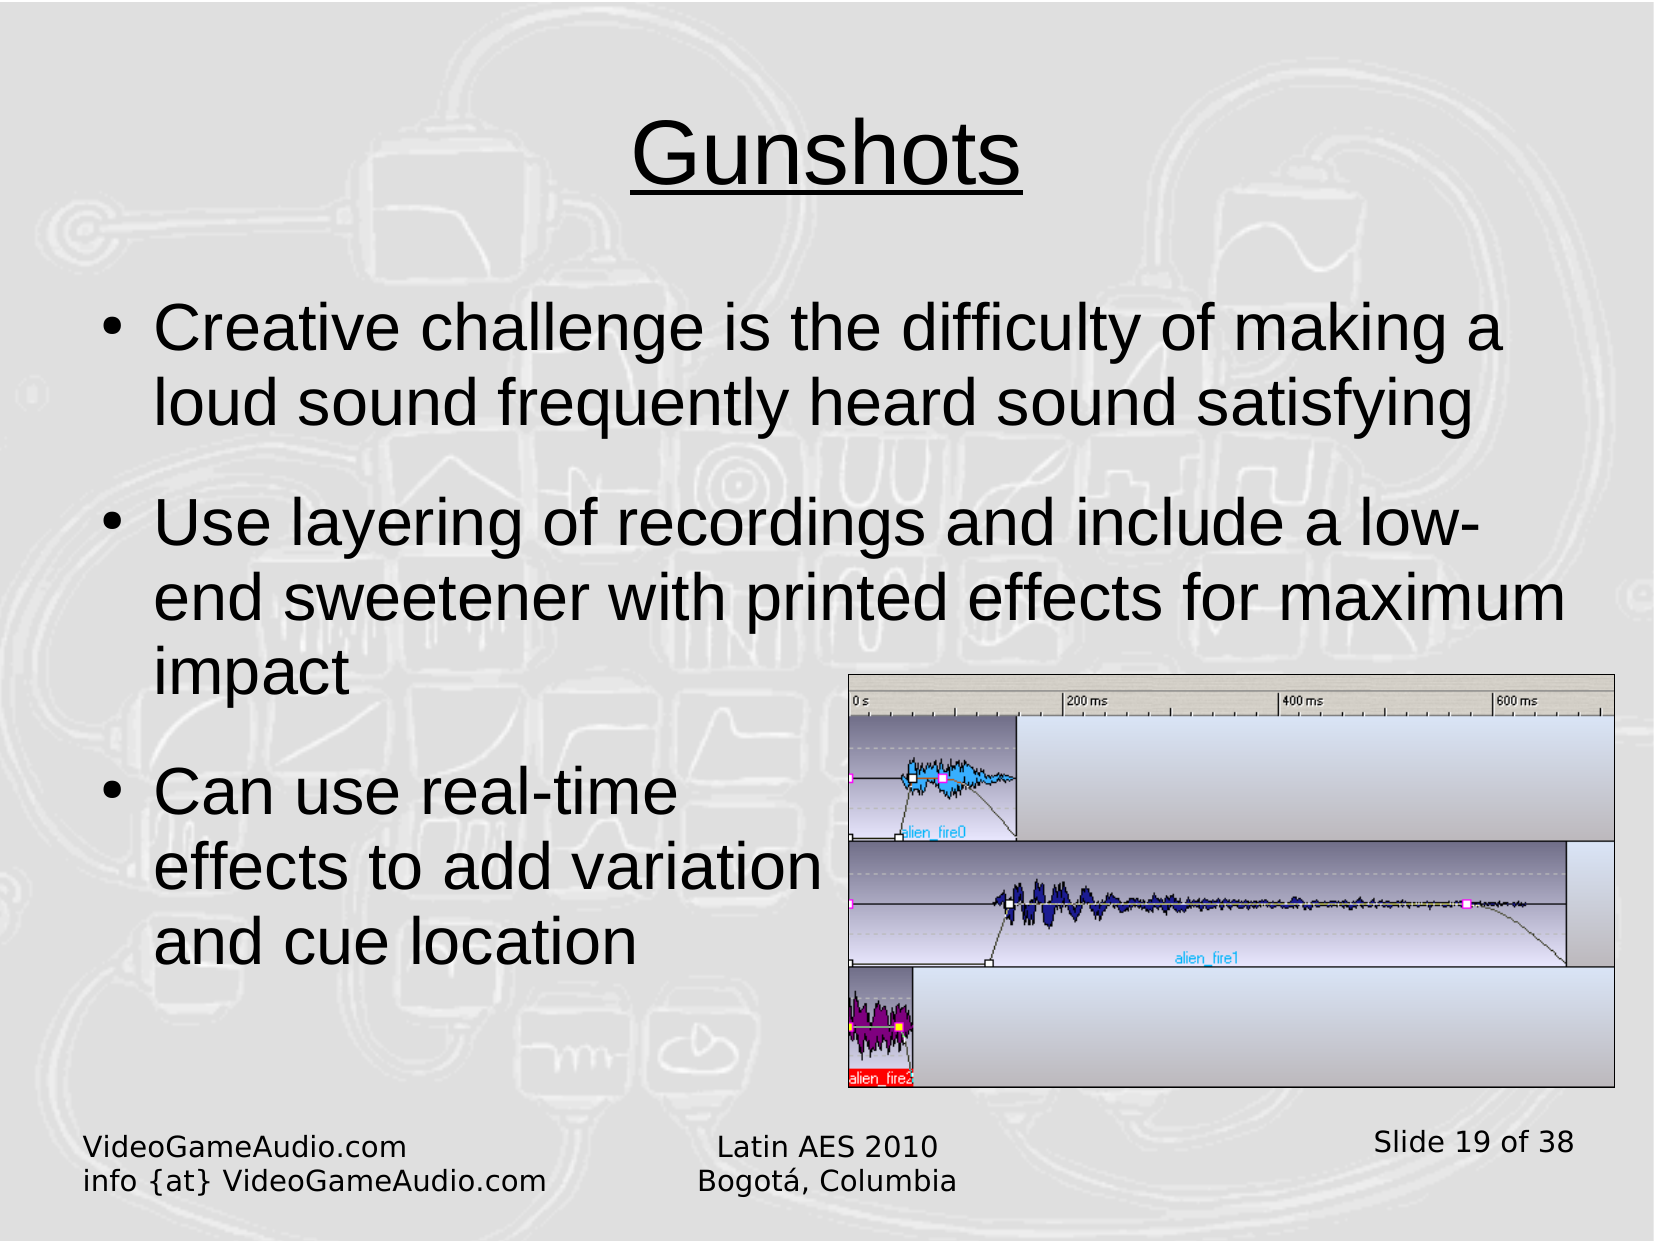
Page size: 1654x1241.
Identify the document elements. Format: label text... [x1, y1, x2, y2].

list Creative challenge is the difficulty of making a loud sound frequently heard sound satisfying Use layering of recordings and include a low-end sweetener with printed effects for maximum impact Can use real-time effects to add variation and cue location [82, 290, 1571, 1109]
picture [0, 2, 1654, 1241]
title Gunshots [82, 49, 1571, 257]
